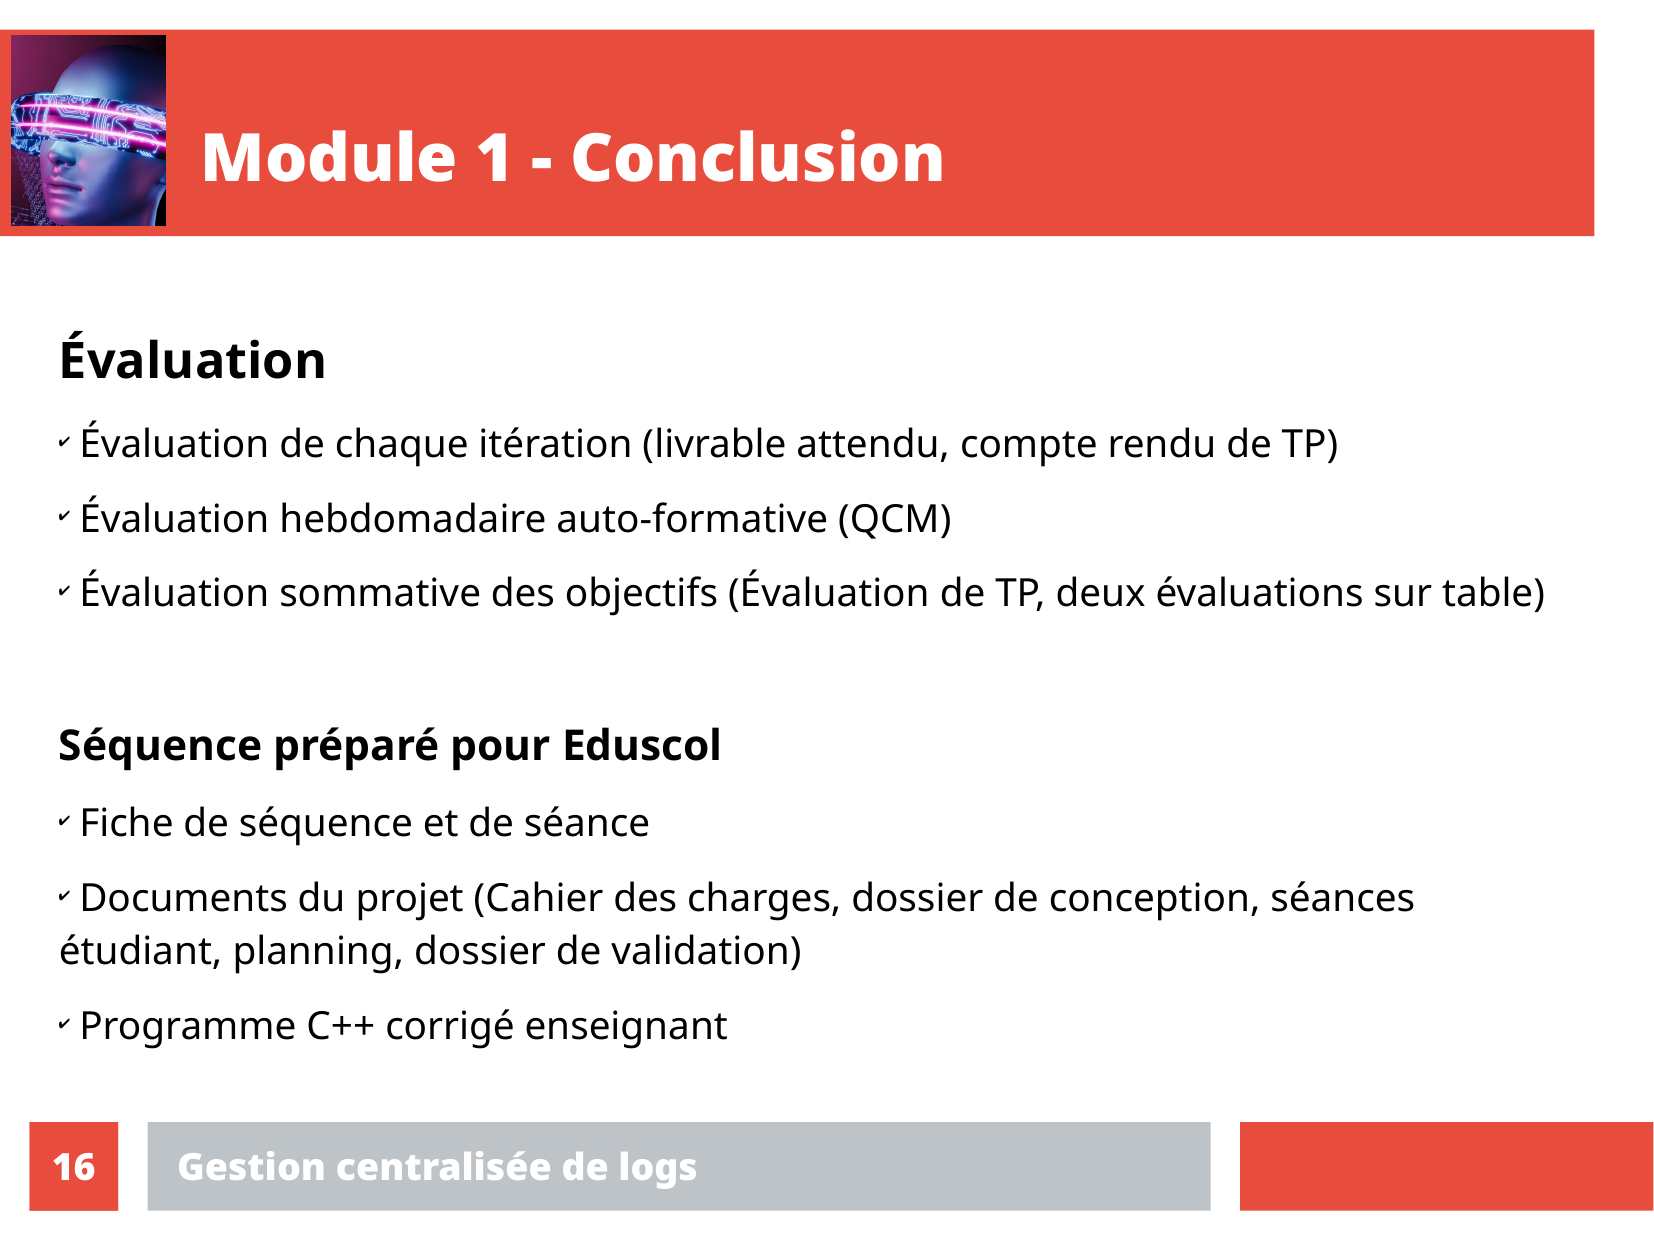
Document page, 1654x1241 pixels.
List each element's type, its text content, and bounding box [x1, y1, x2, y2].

title Module 1 - Conclusion [200, 53, 1571, 201]
list Évaluation Évaluation de chaque itération (livrable attendu, compte rendu de TP) Évaluation hebdomadaire auto-formative (QCM) Évaluation sommative des objectifs (Évaluation de TP, deux évaluations sur table) Séquence préparé pour Eduscol Fiche de séquence et de séance Documents du projet (Cahier des charges, dossier de conception, séances étudiant, planning, dossier de validation) Programme C++ corrigé enseignant [59, 324, 1565, 1093]
picture [11, 35, 166, 226]
